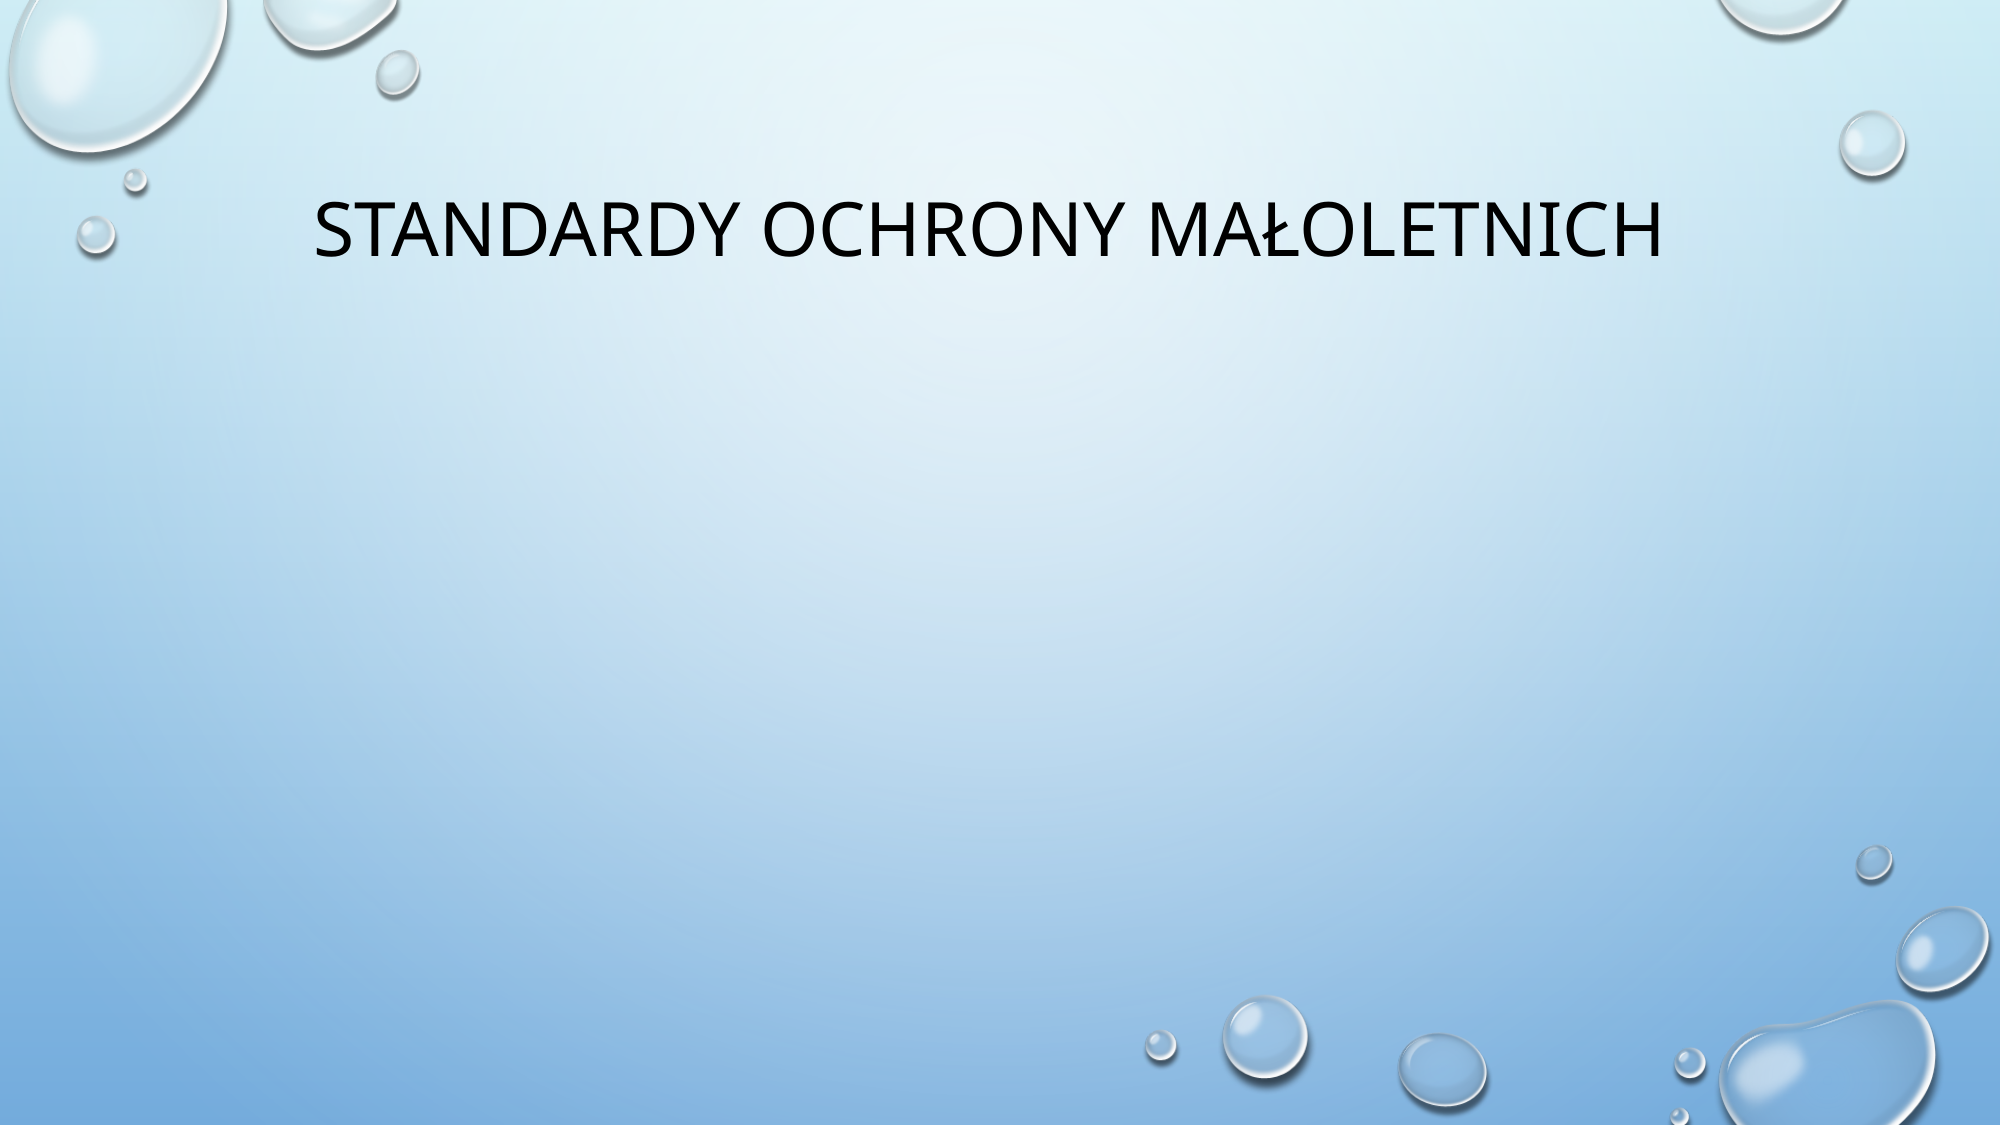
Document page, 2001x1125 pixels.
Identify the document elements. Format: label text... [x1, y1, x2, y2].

title Standardy ochrony małoletnich [149, 101, 1851, 364]
